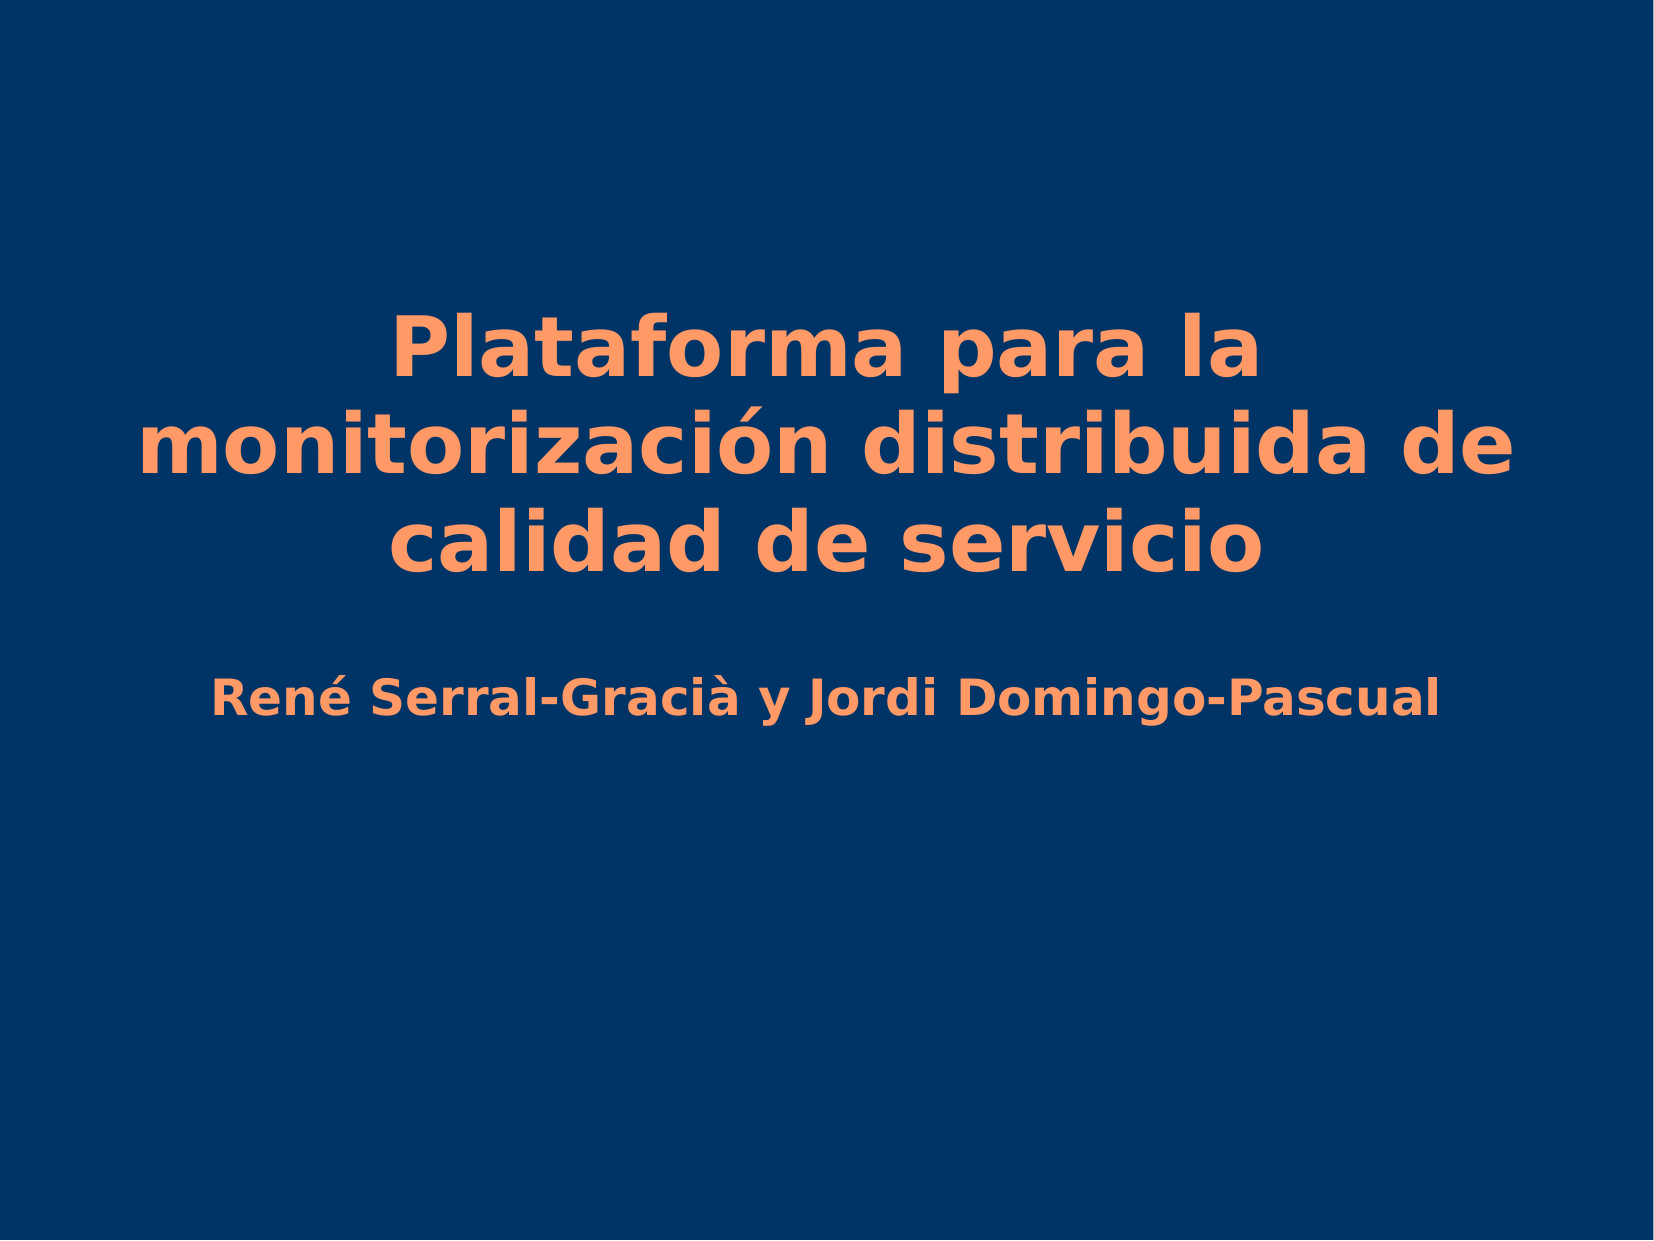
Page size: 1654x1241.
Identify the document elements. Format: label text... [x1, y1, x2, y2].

title Plataforma para la monitorización distribuida de calidad de servicio [120, 299, 1533, 591]
text_box René Serral-Gracià y Jordi Domingo-Pascual [195, 661, 1459, 735]
